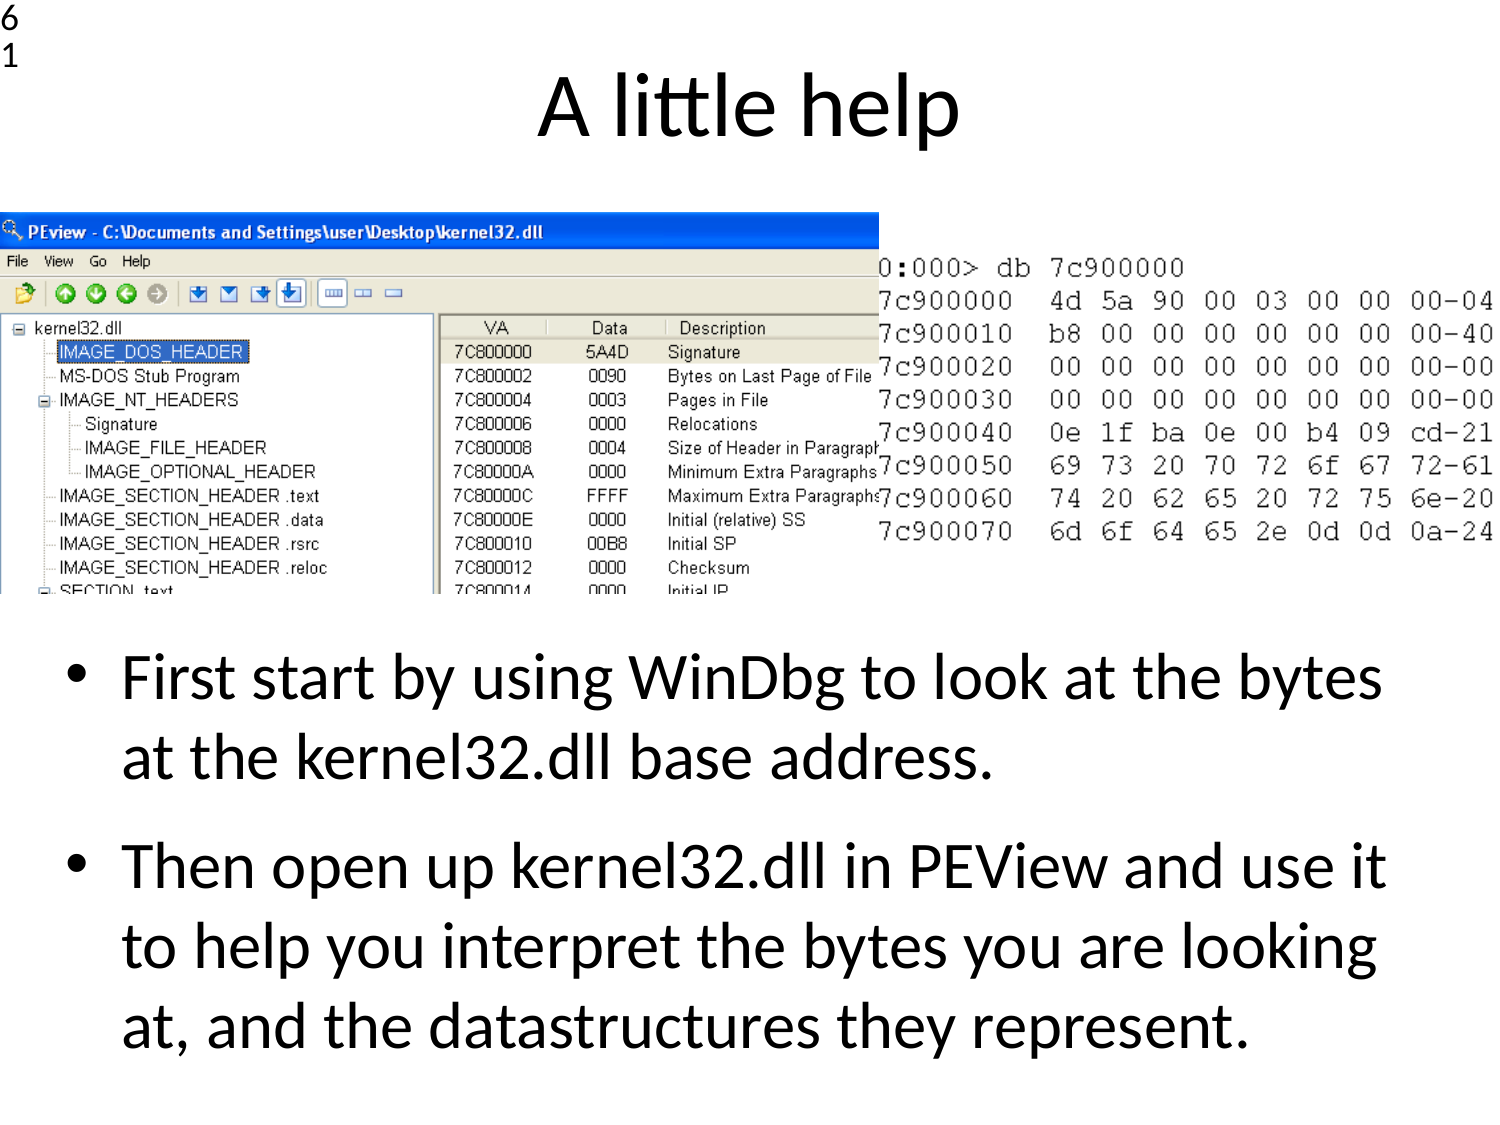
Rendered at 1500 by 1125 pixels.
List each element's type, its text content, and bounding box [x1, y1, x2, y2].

picture [0, 212, 1500, 594]
list First start by using WinDbg to look at the bytes at the kernel32.dll base address. Then open up kernel32.dll in PEView and use it to help you interpret the bytes you are looking at, and the datastructures they represent. [50, 624, 1425, 1088]
title A little help [75, 24, 1425, 175]
